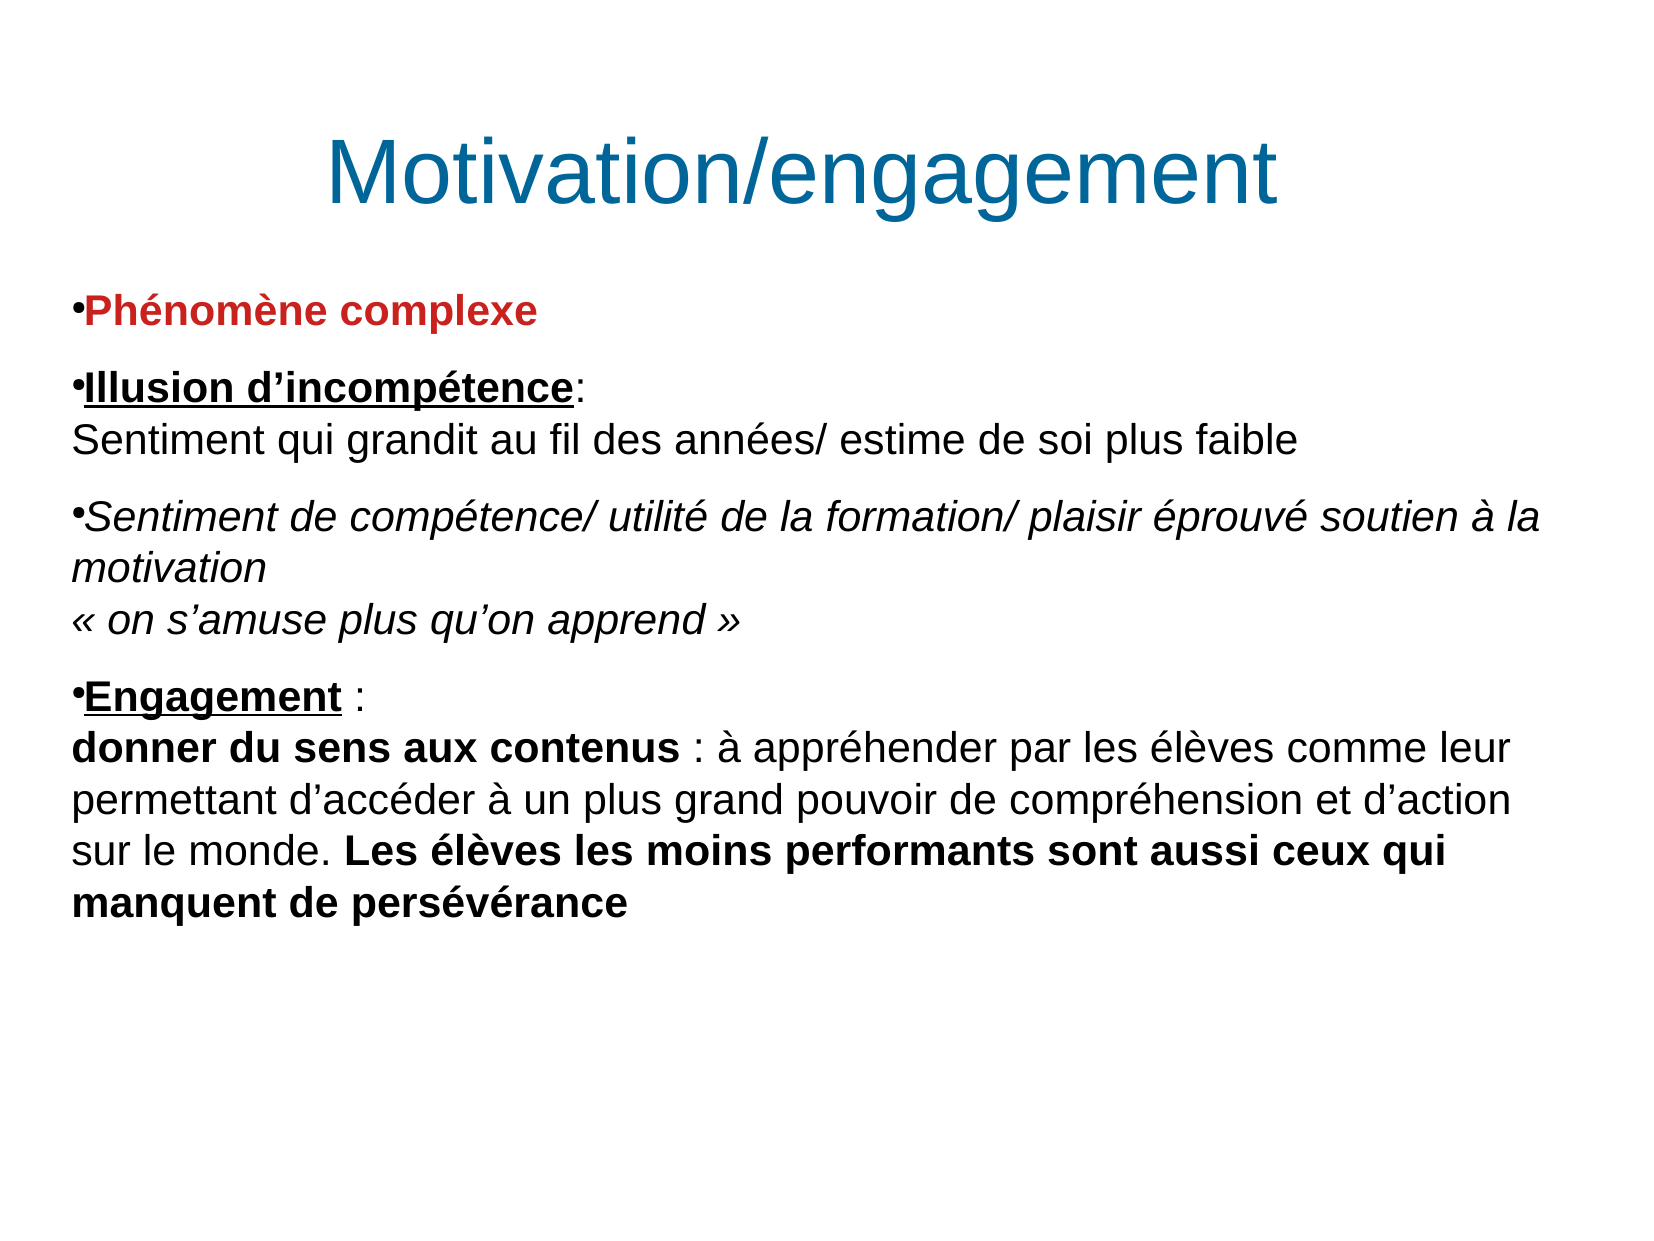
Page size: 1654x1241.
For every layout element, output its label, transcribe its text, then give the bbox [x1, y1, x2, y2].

title Motivation/engagement [58, 63, 1547, 270]
list Phénomène complexe Illusion d’incompétence: Sentiment qui grandit au fil des années/ estime de soi plus faible Sentiment de compétence/ utilité de la formation/ plaisir éprouvé soutien à la motivation « on s’amuse plus qu’on apprend » Engagement : donner du sens aux contenus : à appréhender par les élèves comme leur permettant d’accéder à un plus grand pouvoir de compréhension et d’action sur le monde. Les élèves les moins performants sont aussi ceux qui manquent de persévérance [71, 282, 1560, 927]
